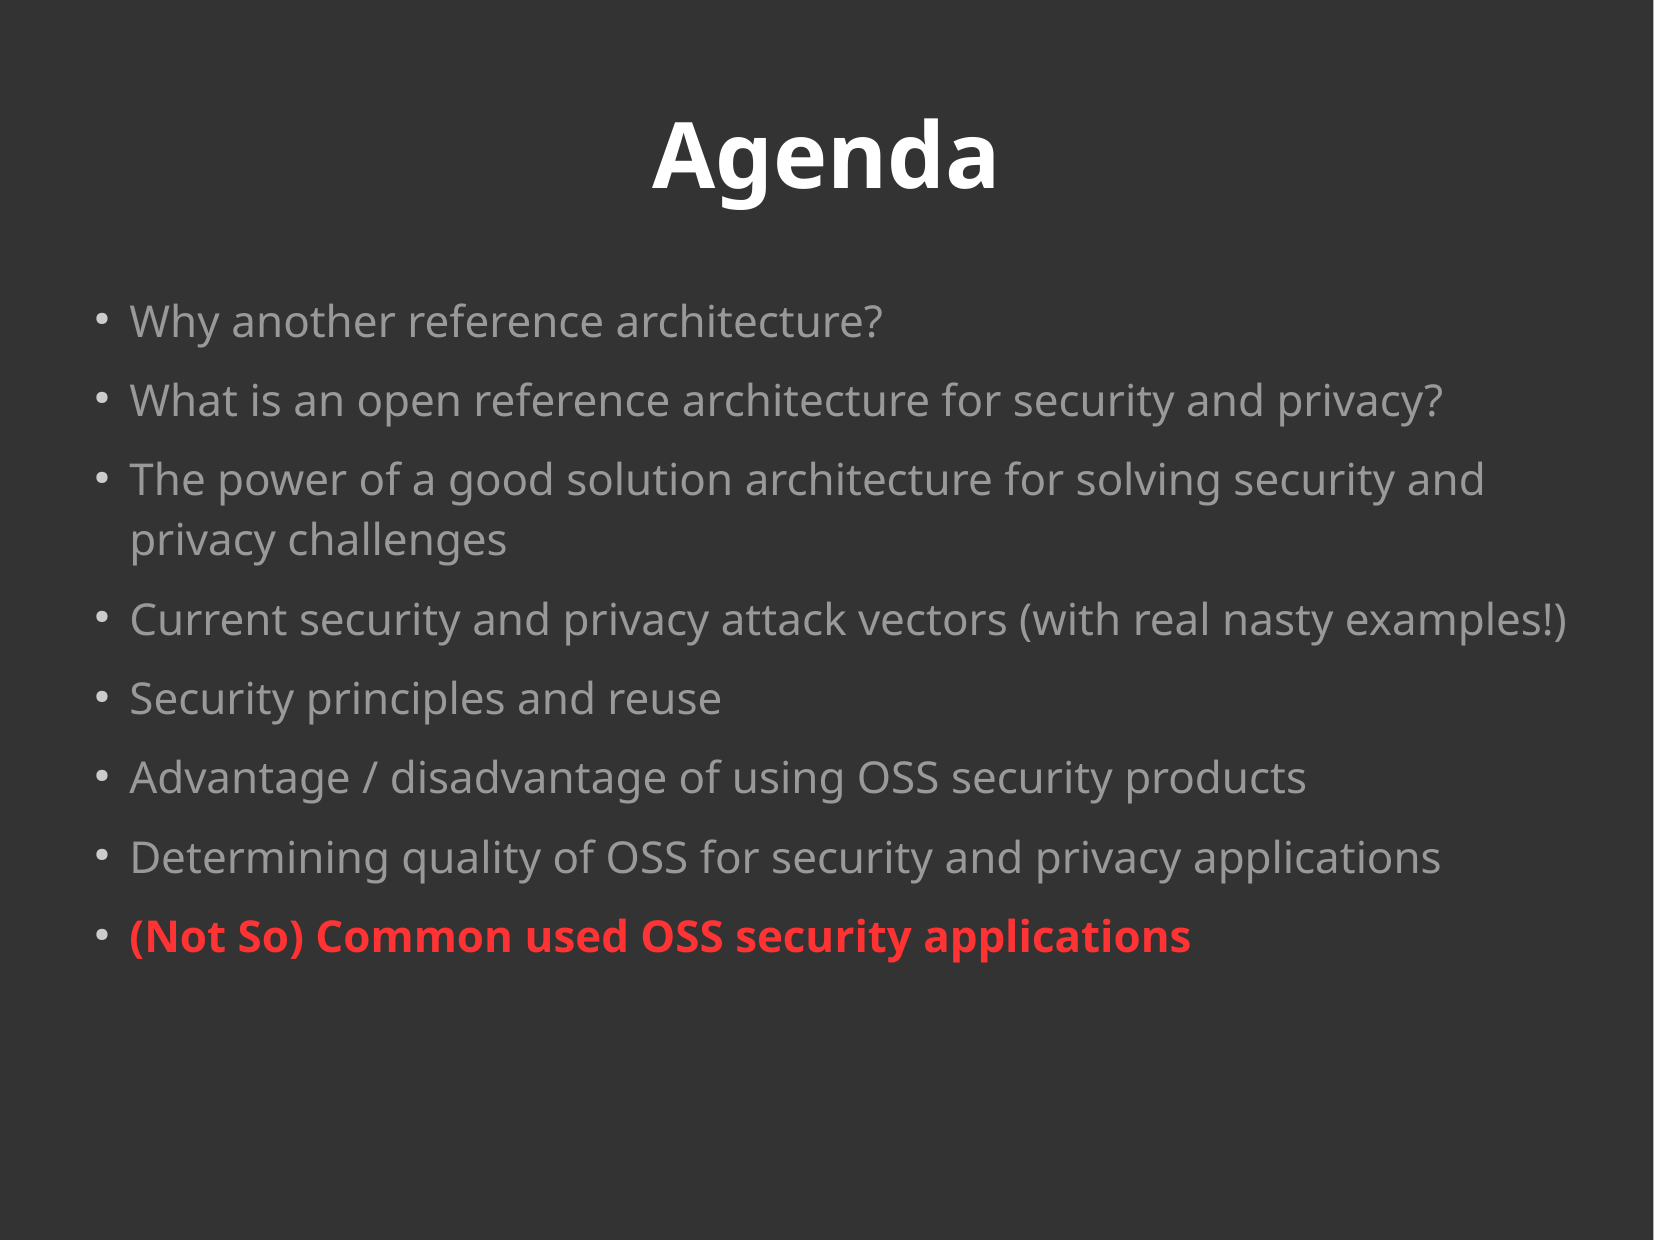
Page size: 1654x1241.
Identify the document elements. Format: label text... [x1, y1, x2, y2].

list Why another reference architecture? What is an open reference architecture for security and privacy? The power of a good solution architecture for solving security and privacy challenges Current security and privacy attack vectors (with real nasty examples!) Security principles and reuse Advantage / disadvantage of using OSS security products Determining quality of OSS for security and privacy applications (Not So) Common used OSS security applications [82, 290, 1571, 1010]
title Agenda [82, 49, 1571, 257]
